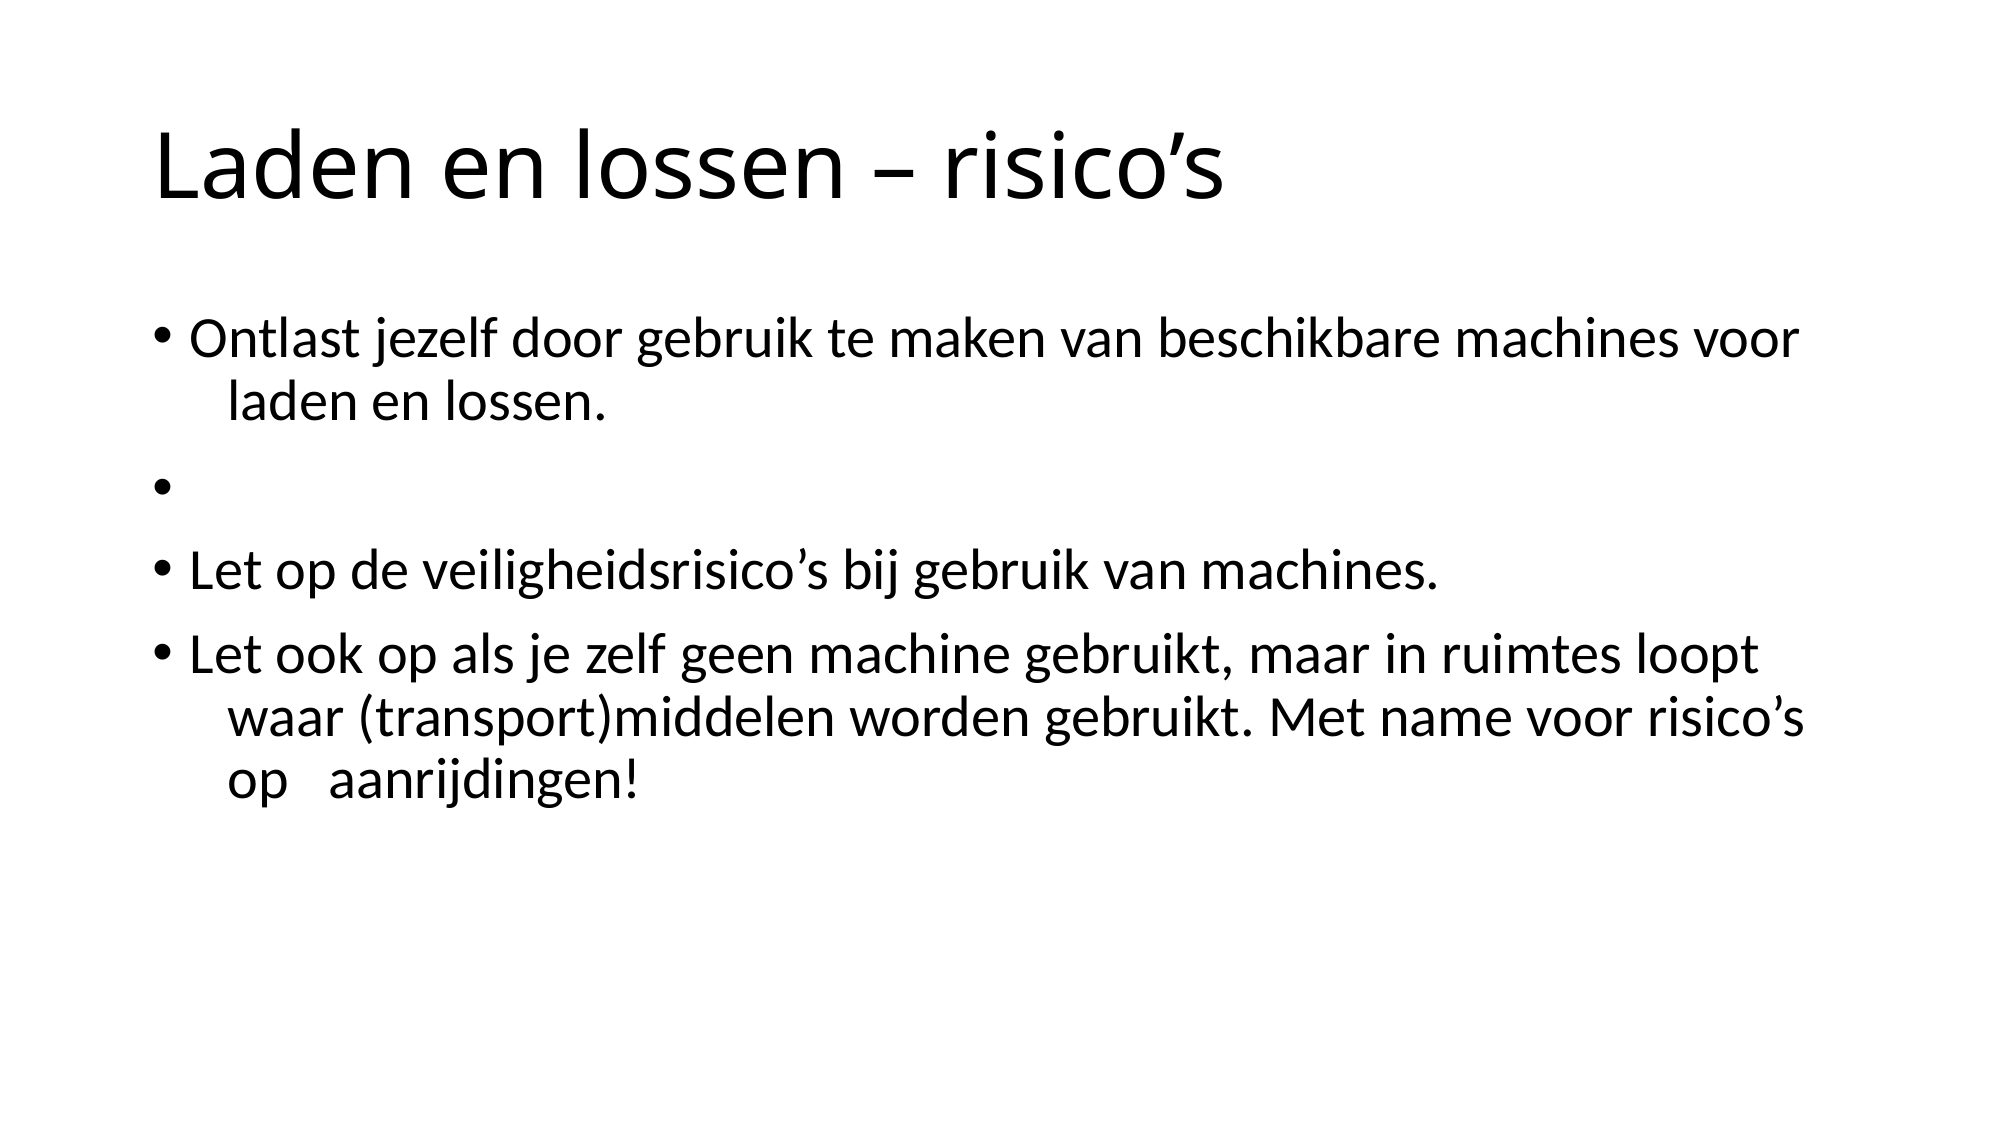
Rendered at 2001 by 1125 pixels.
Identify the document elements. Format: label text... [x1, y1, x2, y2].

list Ontlast jezelf door gebruik te maken van beschikbare machines voor laden en lossen. Let op de veiligheidsrisico’s bij gebruik van machines. Let ook op als je zelf geen machine gebruikt, maar in ruimtes loopt waar (transport)middelen worden gebruikt. Met name voor risico’s op aanrijdingen! [137, 299, 1863, 1014]
title Laden en lossen – risico’s [137, 59, 1863, 278]
